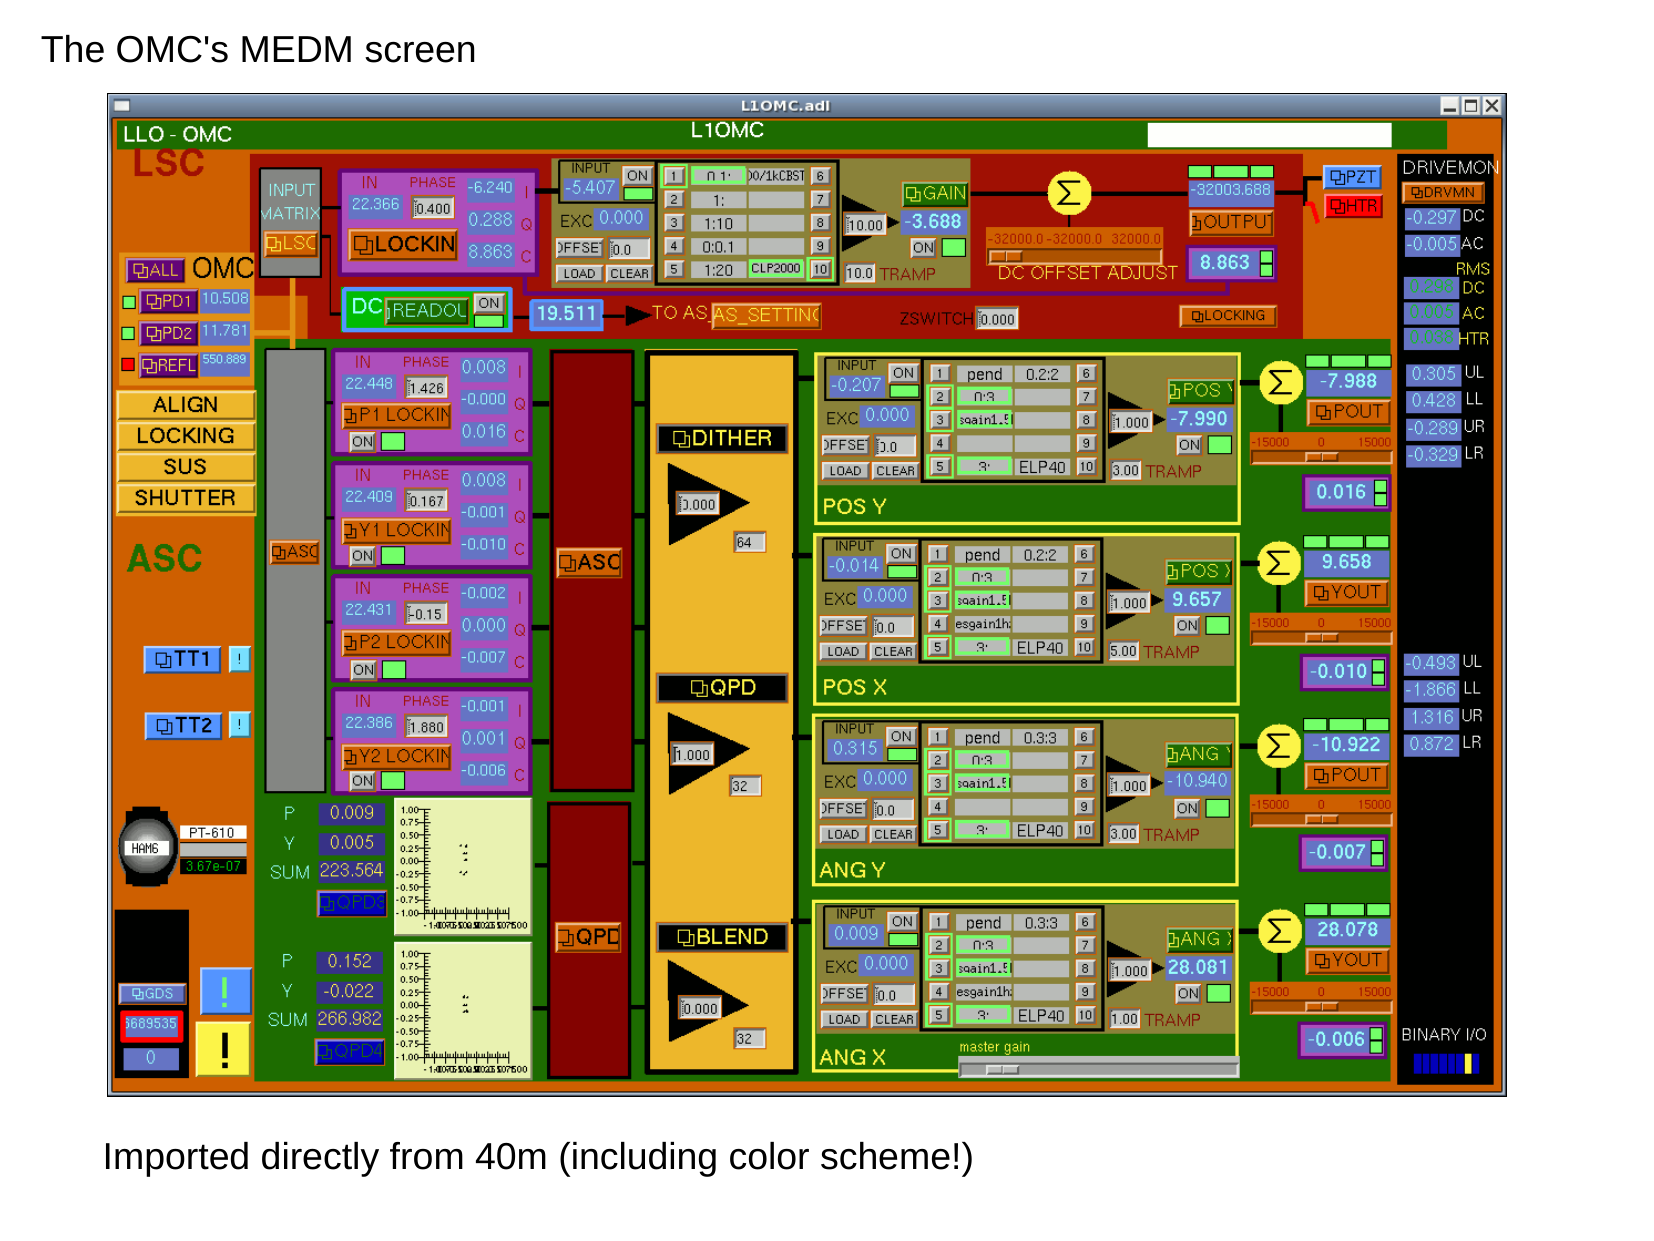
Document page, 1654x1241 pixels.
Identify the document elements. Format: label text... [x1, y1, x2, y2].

text_box Imported directly from 40m (including color scheme!) [87, 1127, 1221, 1185]
text_box The OMC's MEDM screen [26, 21, 603, 78]
picture [107, 93, 1507, 1098]
